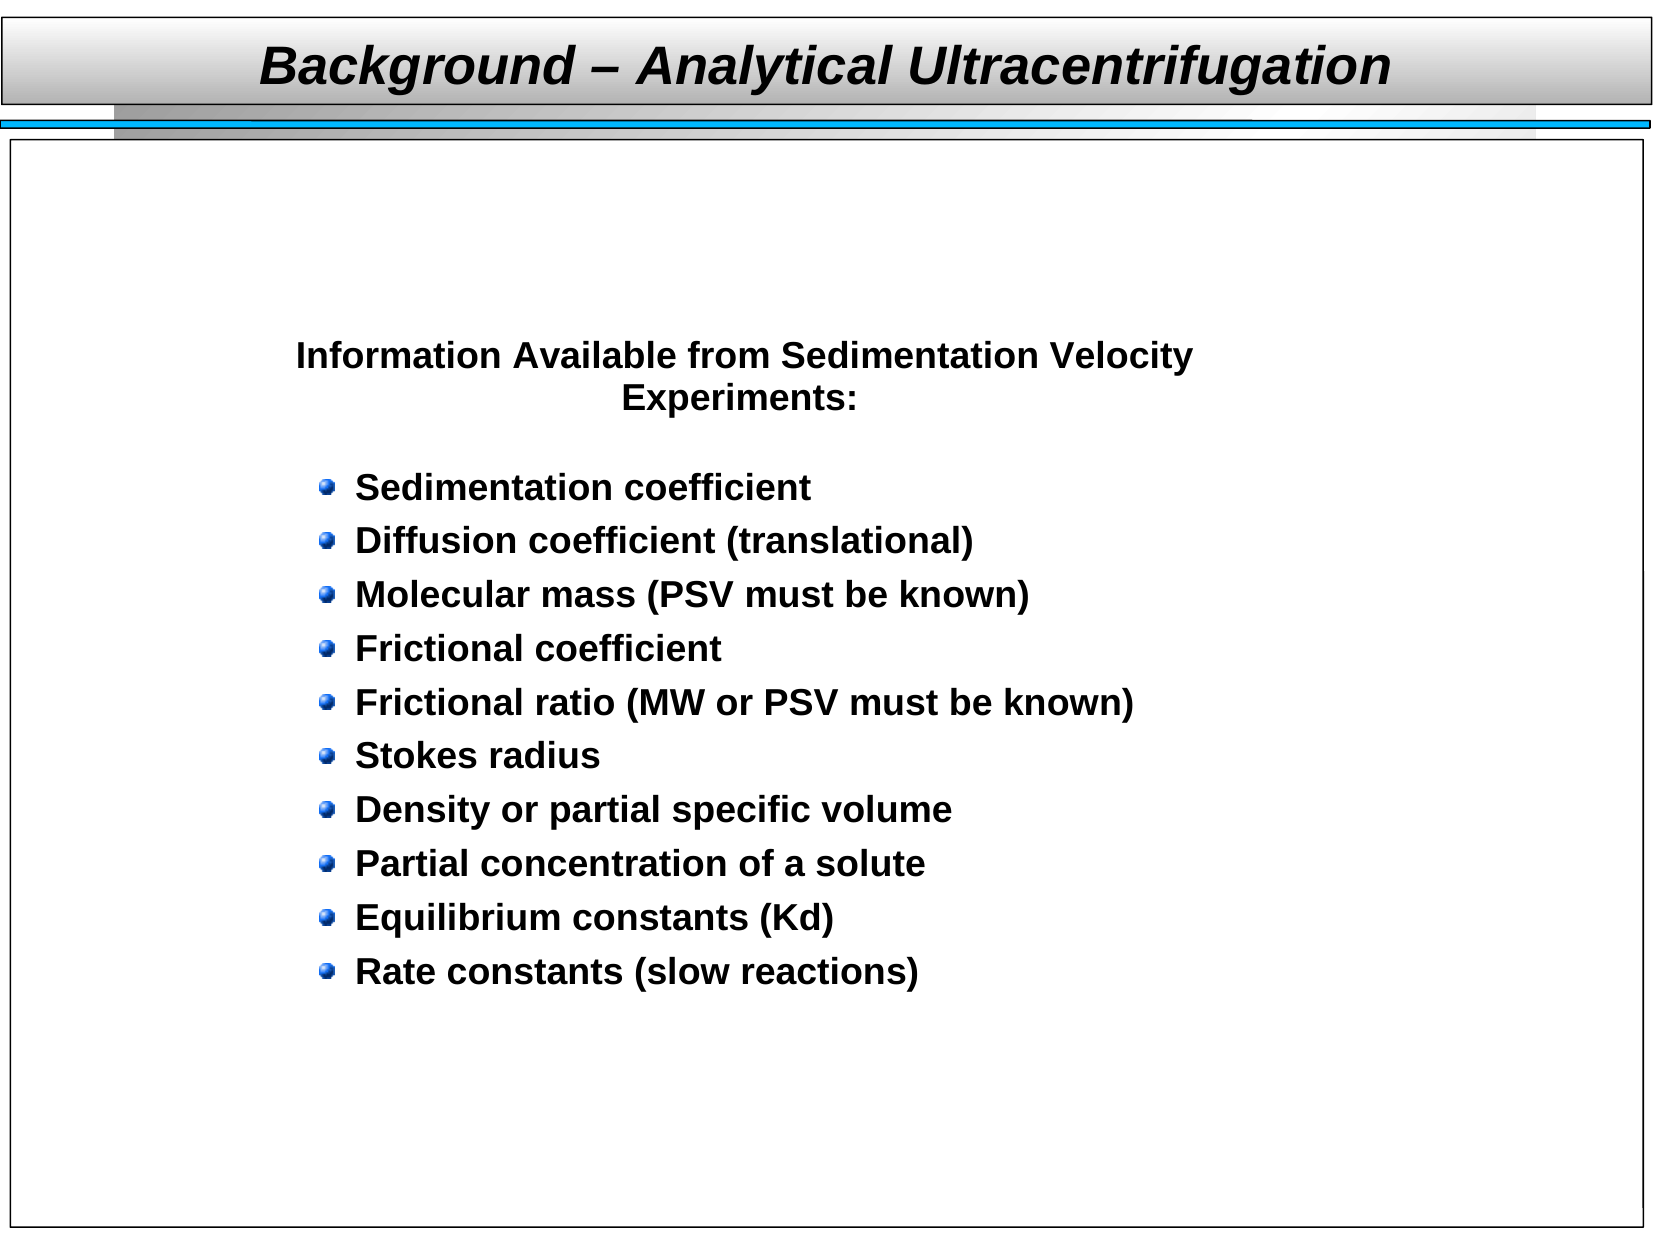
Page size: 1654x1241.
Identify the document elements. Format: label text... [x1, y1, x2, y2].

text_box Information Available from Sedimentation Velocity Experiments: Sedimentation coefficient Diffusion coefficient (translational) Molecular mass (PSV must be known) Frictional coefficient Frictional ratio (MW or PSV must be known) Stokes radius Density or partial specific volume Partial concentration of a solute Equilibrium constants (Kd) Rate constants (slow reactions) [283, 334, 1370, 993]
text_box Background – Analytical Ultracentrifugation [1, 17, 1652, 105]
text_box [10, 139, 1644, 1228]
text_box [0, 120, 1651, 129]
